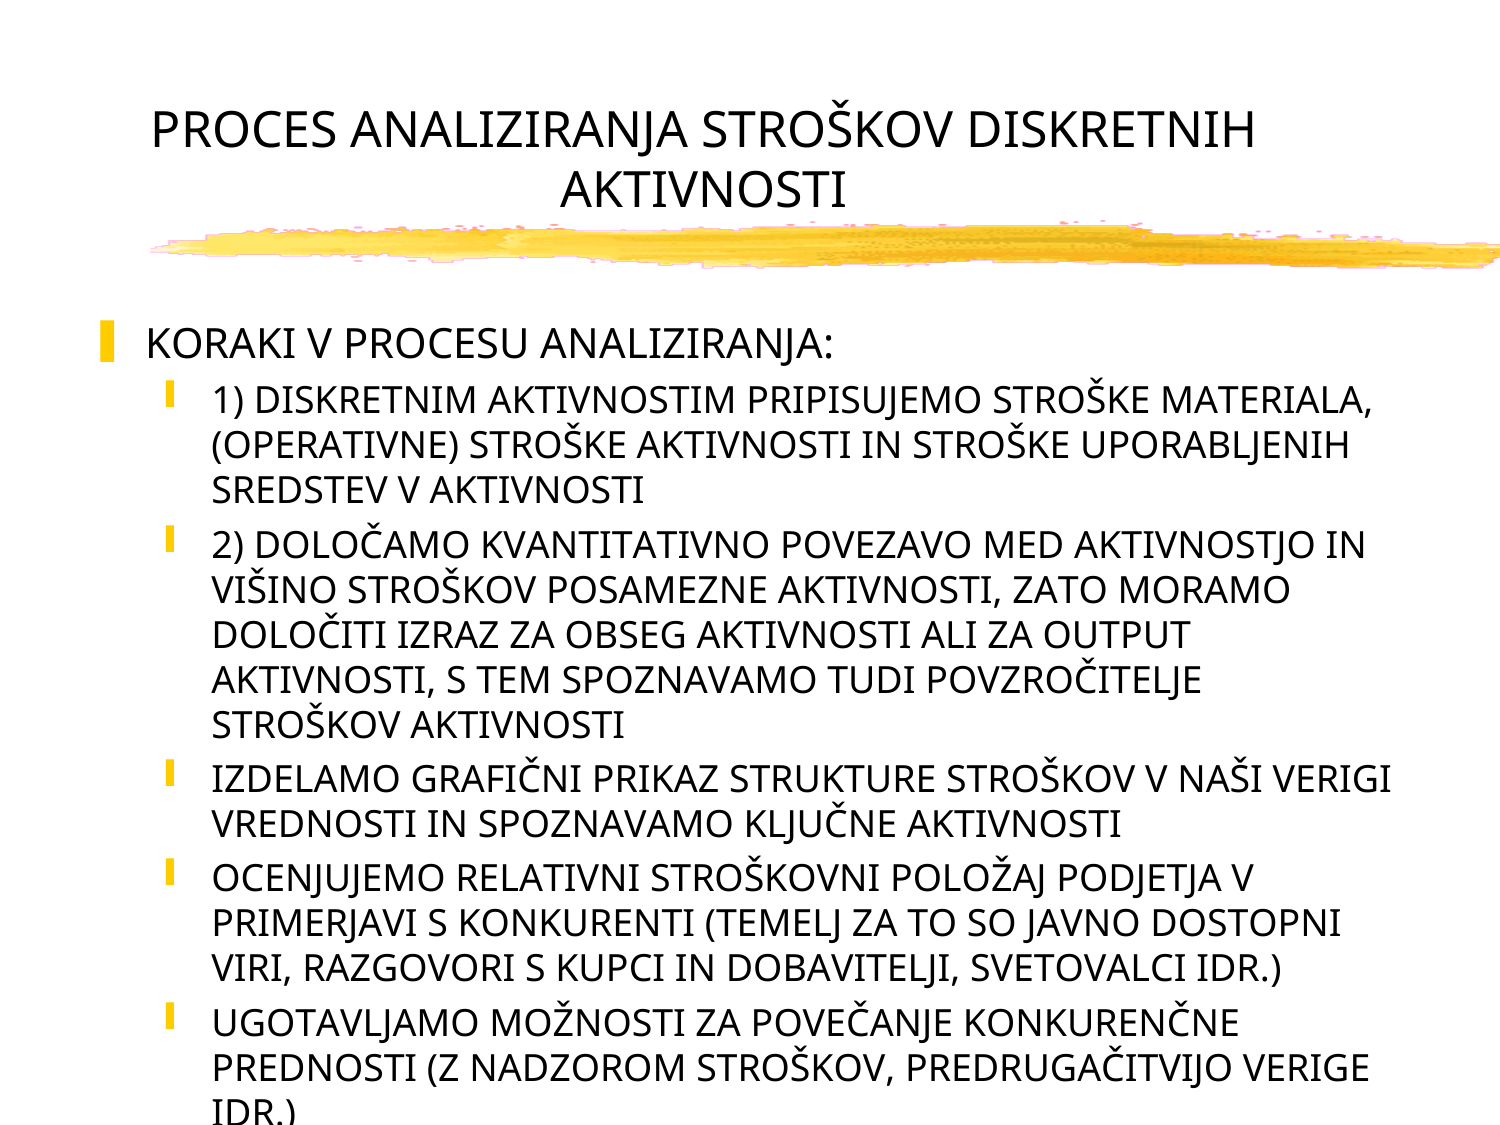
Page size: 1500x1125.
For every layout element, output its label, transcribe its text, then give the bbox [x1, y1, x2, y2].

picture [150, 215, 1500, 279]
list KORAKI V PROCESU ANALIZIRANJA: 1) DISKRETNIM AKTIVNOSTIM PRIPISUJEMO STROŠKE MATERIALA, (OPERATIVNE) STROŠKE AKTIVNOSTI IN STROŠKE UPORABLJENIH SREDSTEV V AKTIVNOSTI 2) DOLOČAMO KVANTITATIVNO POVEZAVO MED AKTIVNOSTJO IN VIŠINO STROŠKOV POSAMEZNE AKTIVNOSTI, ZATO MORAMO DOLOČITI IZRAZ ZA OBSEG AKTIVNOSTI ALI ZA OUTPUT AKTIVNOSTI, S TEM SPOZNAVAMO TUDI POVZROČITELJE STROŠKOV AKTIVNOSTI IZDELAMO GRAFIČNI PRIKAZ STRUKTURE STROŠKOV V NAŠI VERIGI VREDNOSTI IN SPOZNAVAMO KLJUČNE AKTIVNOSTI OCENJUJEMO RELATIVNI STROŠKOVNI POLOŽAJ PODJETJA V PRIMERJAVI S KONKURENTI (TEMELJ ZA TO SO JAVNO DOSTOPNI VIRI, RAZGOVORI S KUPCI IN DOBAVITELJI, SVETOVALCI IDR.) UGOTAVLJAMO MOŽNOSTI ZA POVEČANJE KONKURENČNE PREDNOSTI (Z NADZOROM STROŠKOV, PREDRUGAČITVIJO VERIGE IDR.) [74, 309, 1417, 1052]
title PROCES ANALIZIRANJA STROŠKOV DISKRETNIH AKTIVNOSTI [66, 37, 1342, 225]
